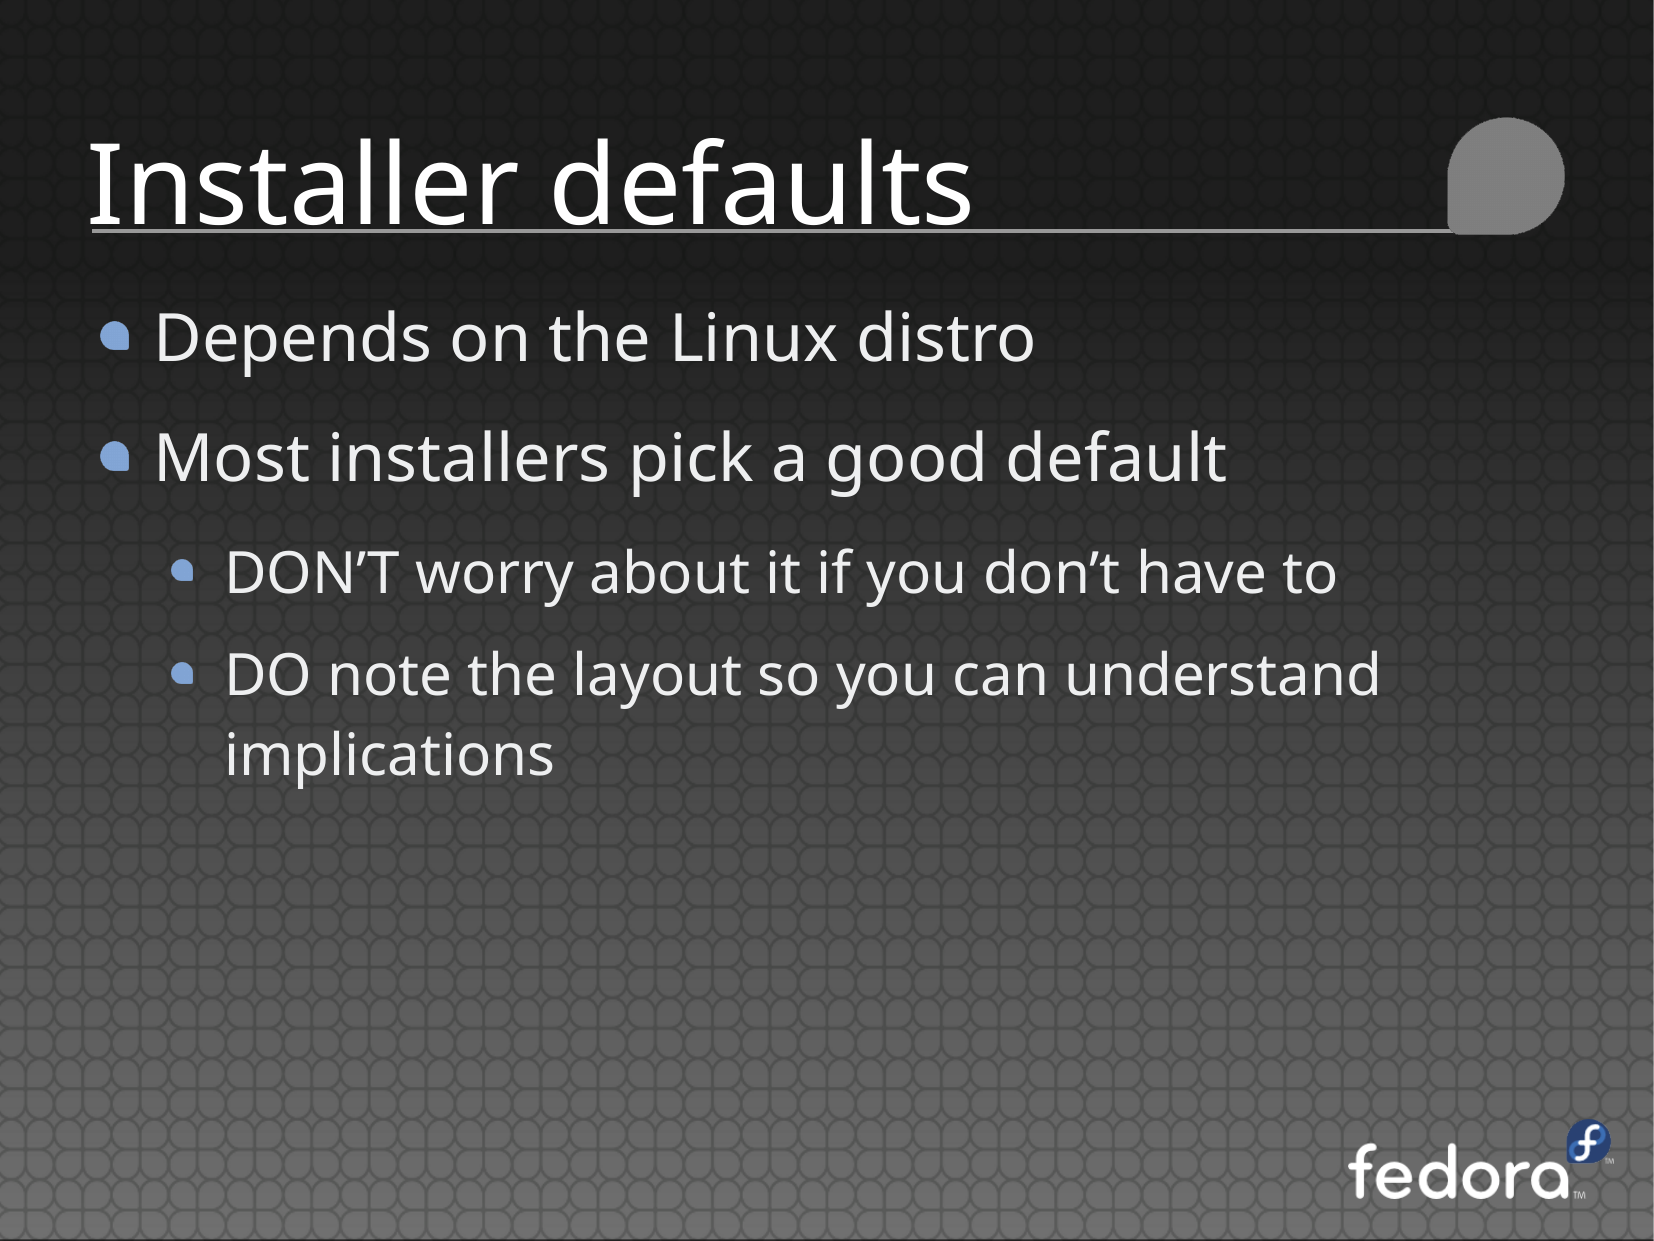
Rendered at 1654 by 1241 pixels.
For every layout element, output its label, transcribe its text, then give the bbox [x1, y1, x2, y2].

list Depends on the Linux distro Most installers pick a good default DON’T worry about it if you don’t have to DO note the layout so you can understand implications [82, 290, 1571, 1111]
picture [0, 0, 1654, 1241]
title Installer defaults [86, 110, 1576, 251]
